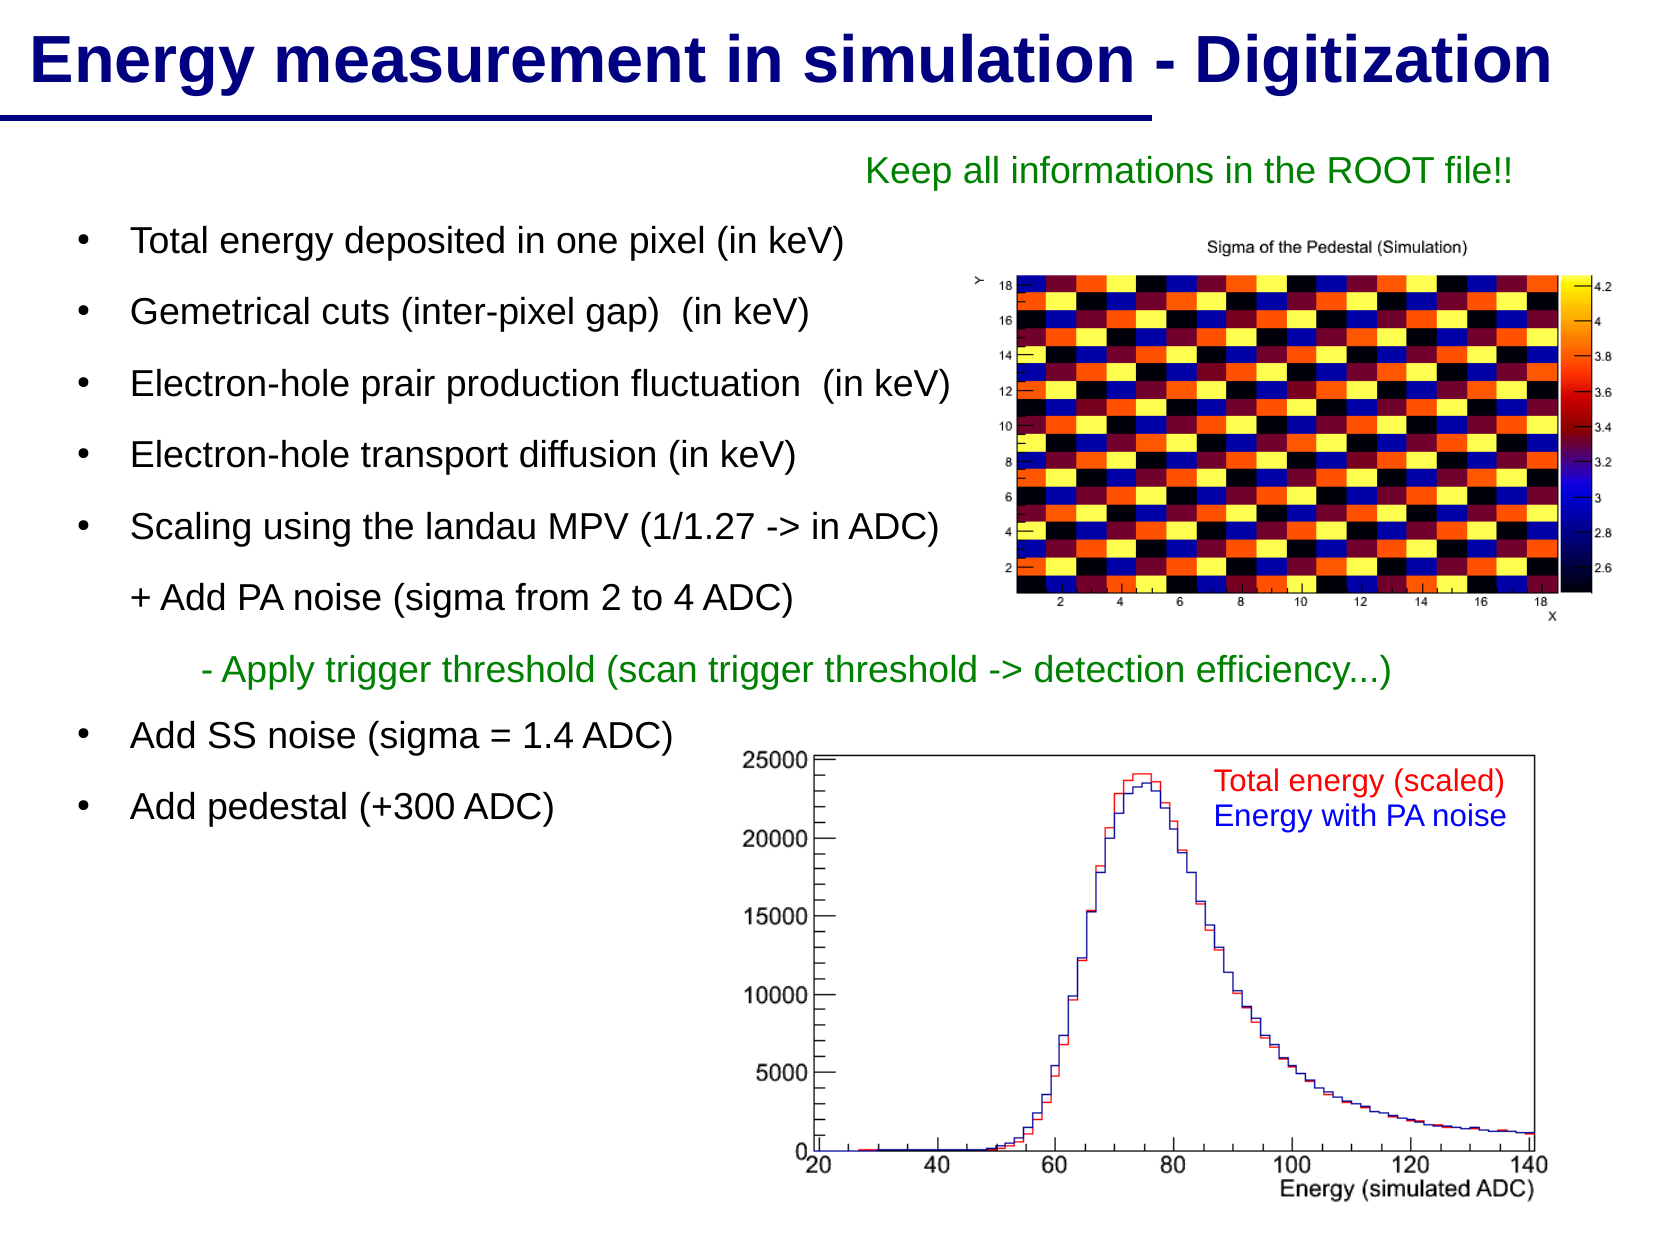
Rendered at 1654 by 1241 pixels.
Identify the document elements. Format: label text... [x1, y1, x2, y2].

picture [724, 705, 1625, 1211]
title Energy measurement in simulation - Digitization [29, 0, 1625, 119]
text_box Total energy (scaled) Energy with PA noise [1198, 755, 1613, 841]
list Total energy deposited in one pixel (in keV) Gemetrical cuts (inter-pixel gap) (in keV) Electron-hole prair production fluctuation (in keV) Electron-hole transport diffusion (in keV) Scaling using the landau MPV (1/1.27 -> in ADC) + Add PA noise (sigma from 2 to 4 ADC) - Apply trigger threshold (scan trigger threshold -> detection efficiency...) Add SS noise (sigma = 1.4 ADC) Add pedestal (+300 ADC) [59, 219, 1625, 1038]
picture [949, 236, 1625, 633]
text_box Keep all informations in the ROOT file!! [850, 141, 1530, 199]
